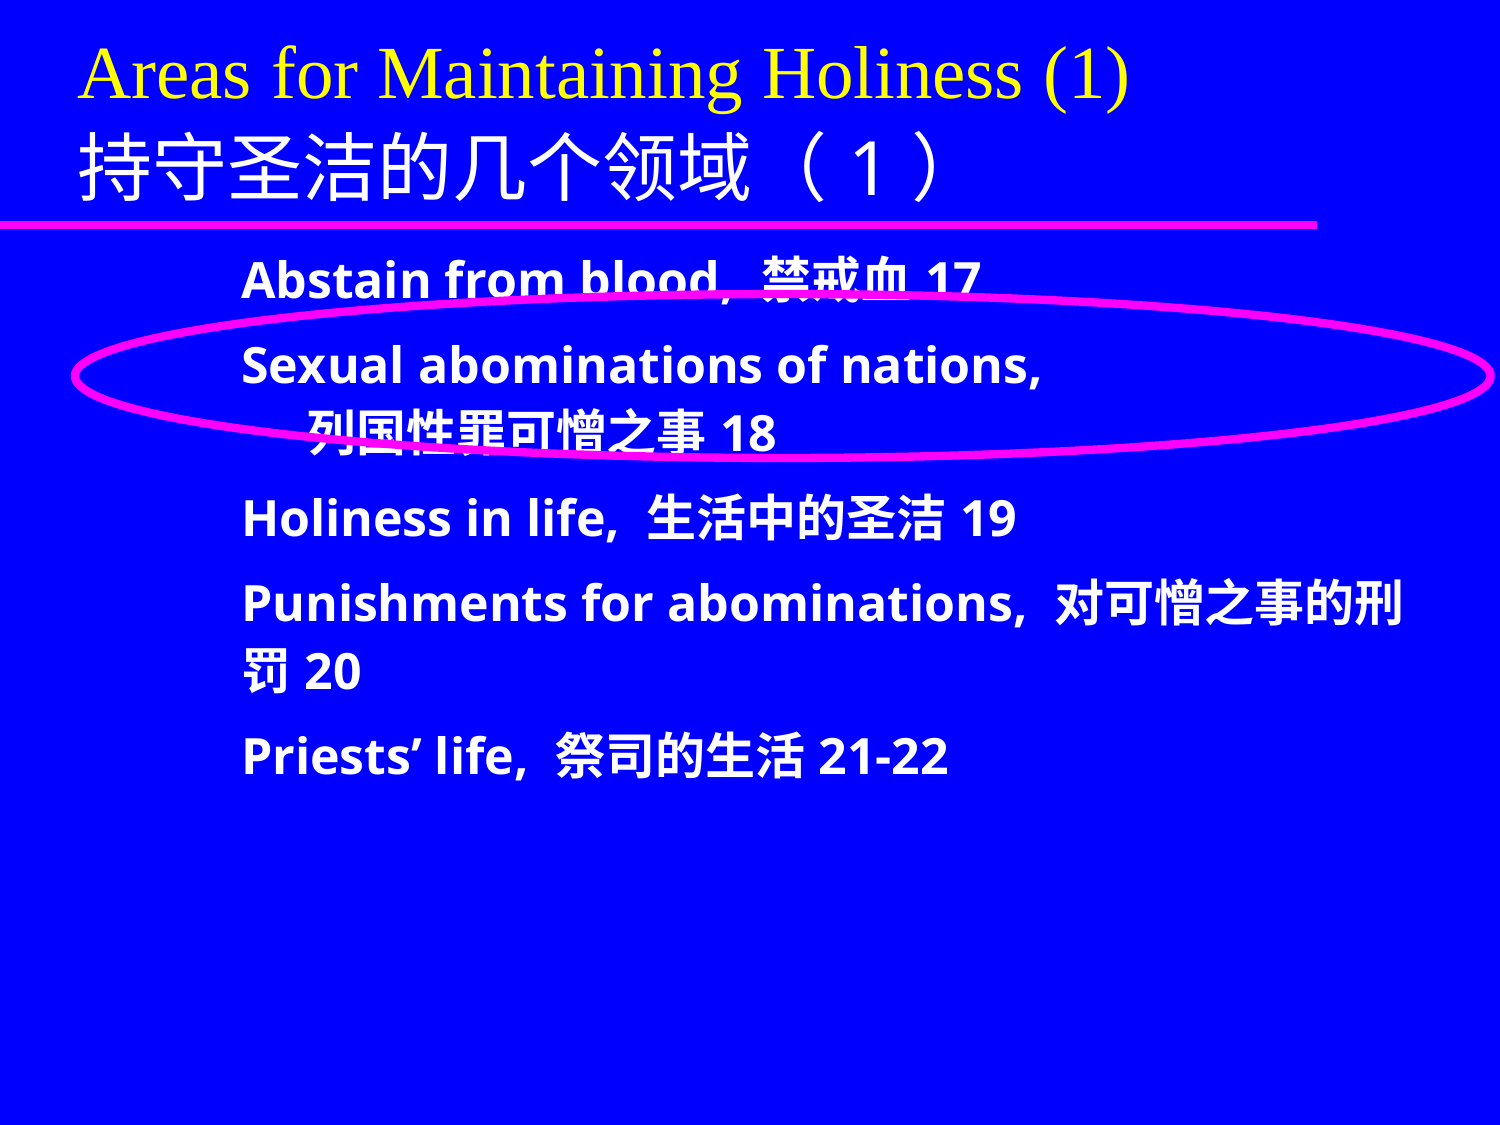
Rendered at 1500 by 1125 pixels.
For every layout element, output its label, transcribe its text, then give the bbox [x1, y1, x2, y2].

title Areas for Maintaining Holiness (1) 持守圣洁的几个领域（1） [62, 6, 1463, 225]
list Abstain from blood, 禁戒血17 Sexual abominations of nations, 列国性罪可憎之事18 Holiness in life, 生活中的圣洁19 Punishments for abominations, 对可憎之事的刑罚20 Priests’ life, 祭司的生活21-22 [169, 299, 1438, 453]
list Abstain from blood, 禁戒血17 Sexual abominations of nations, 列国性罪可憎之事18 Holiness in life, 生活中的圣洁19 Punishments for abominations, 对可憎之事的刑罚20 Priests’ life, 祭司的生活21-22 [169, 412, 1438, 1125]
list Abstain from blood, 禁戒血17 Sexual abominations of nations, 列国性罪可憎之事18 Holiness in life, 生活中的圣洁19 Punishments for abominations, 对可憎之事的刑罚20 Priests’ life, 祭司的生活21-22 [169, 237, 1438, 340]
